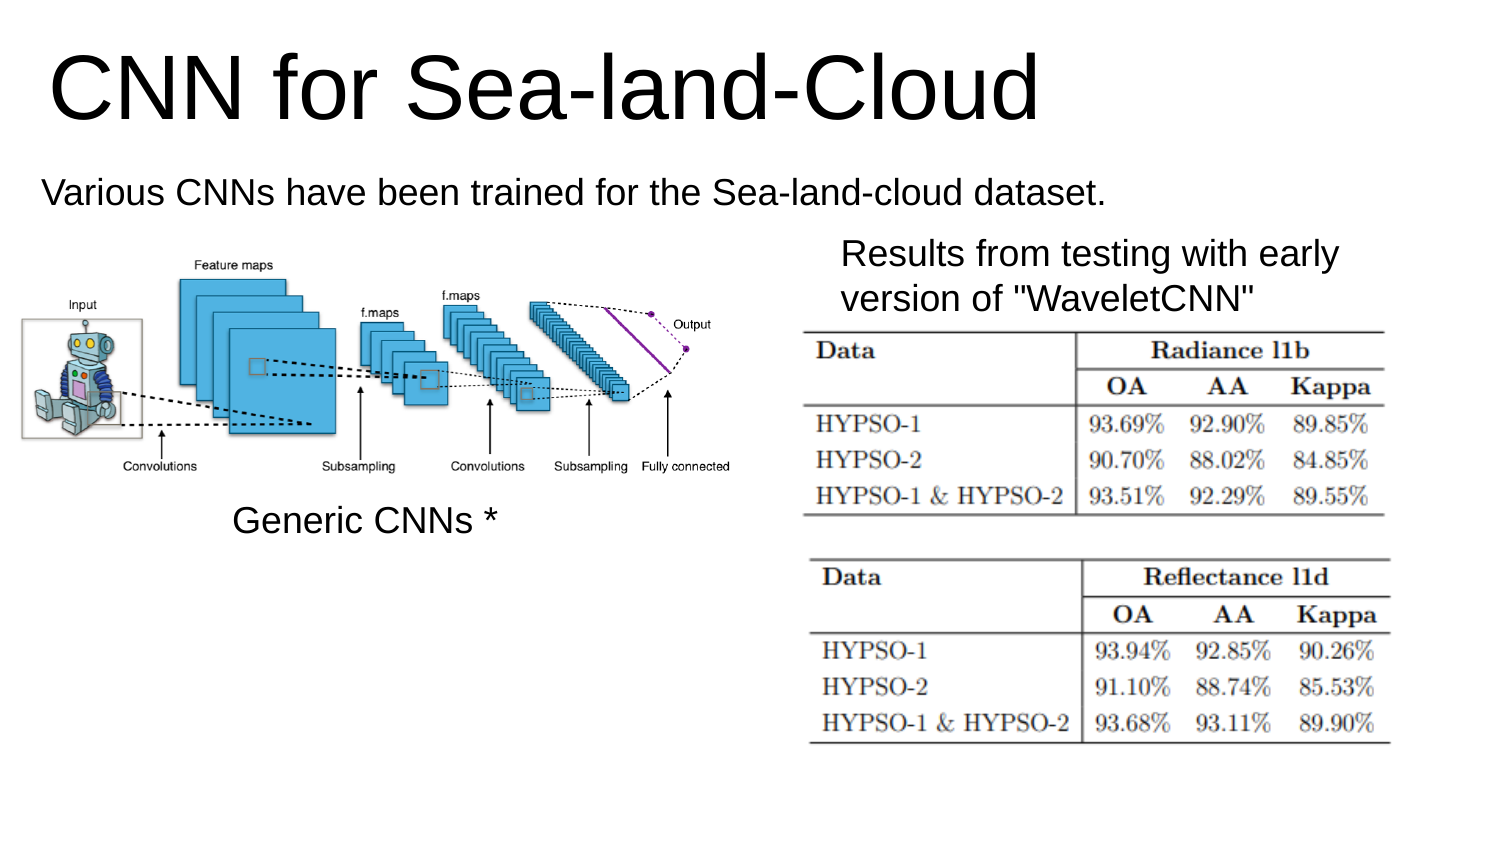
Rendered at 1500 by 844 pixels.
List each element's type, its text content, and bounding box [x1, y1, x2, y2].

text_box Various CNNs have been trained for the Sea-land-cloud dataset. [26, 160, 1272, 221]
text_box Generic CNNs * [217, 488, 535, 550]
text_box Results from testing with early version of "WaveletCNN" [825, 221, 1379, 328]
picture [795, 549, 1410, 758]
title CNN for Sea-land-Cloud [48, 19, 1399, 161]
picture [795, 321, 1393, 523]
picture [7, 253, 744, 478]
